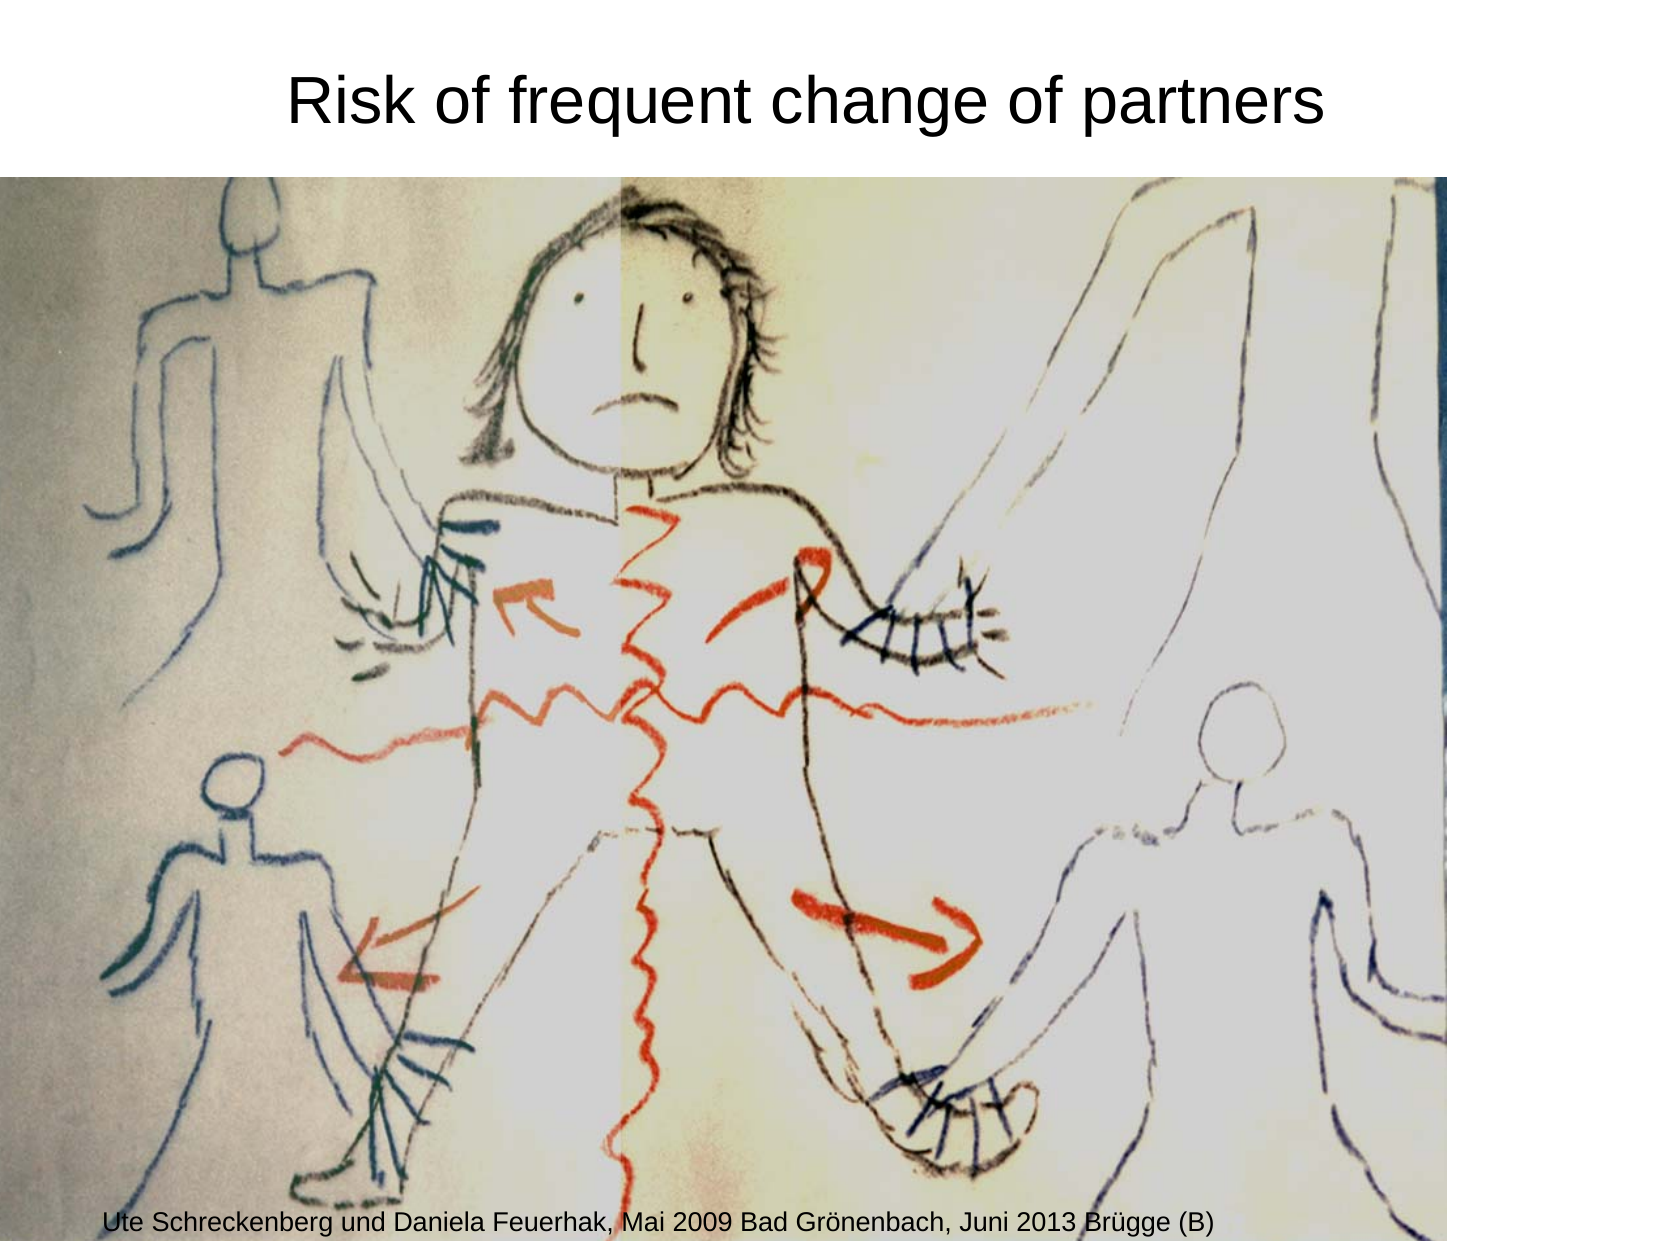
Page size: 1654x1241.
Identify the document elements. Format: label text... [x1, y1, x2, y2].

picture [0, 177, 1447, 1241]
text_box Risk of frequent change of partners [265, 46, 1348, 148]
text_box Ute Schreckenberg und Daniela Feuerhak, Mai 2009 Bad Grönenbach, Juni 2013 Brügge (B) [87, 1171, 1270, 1241]
